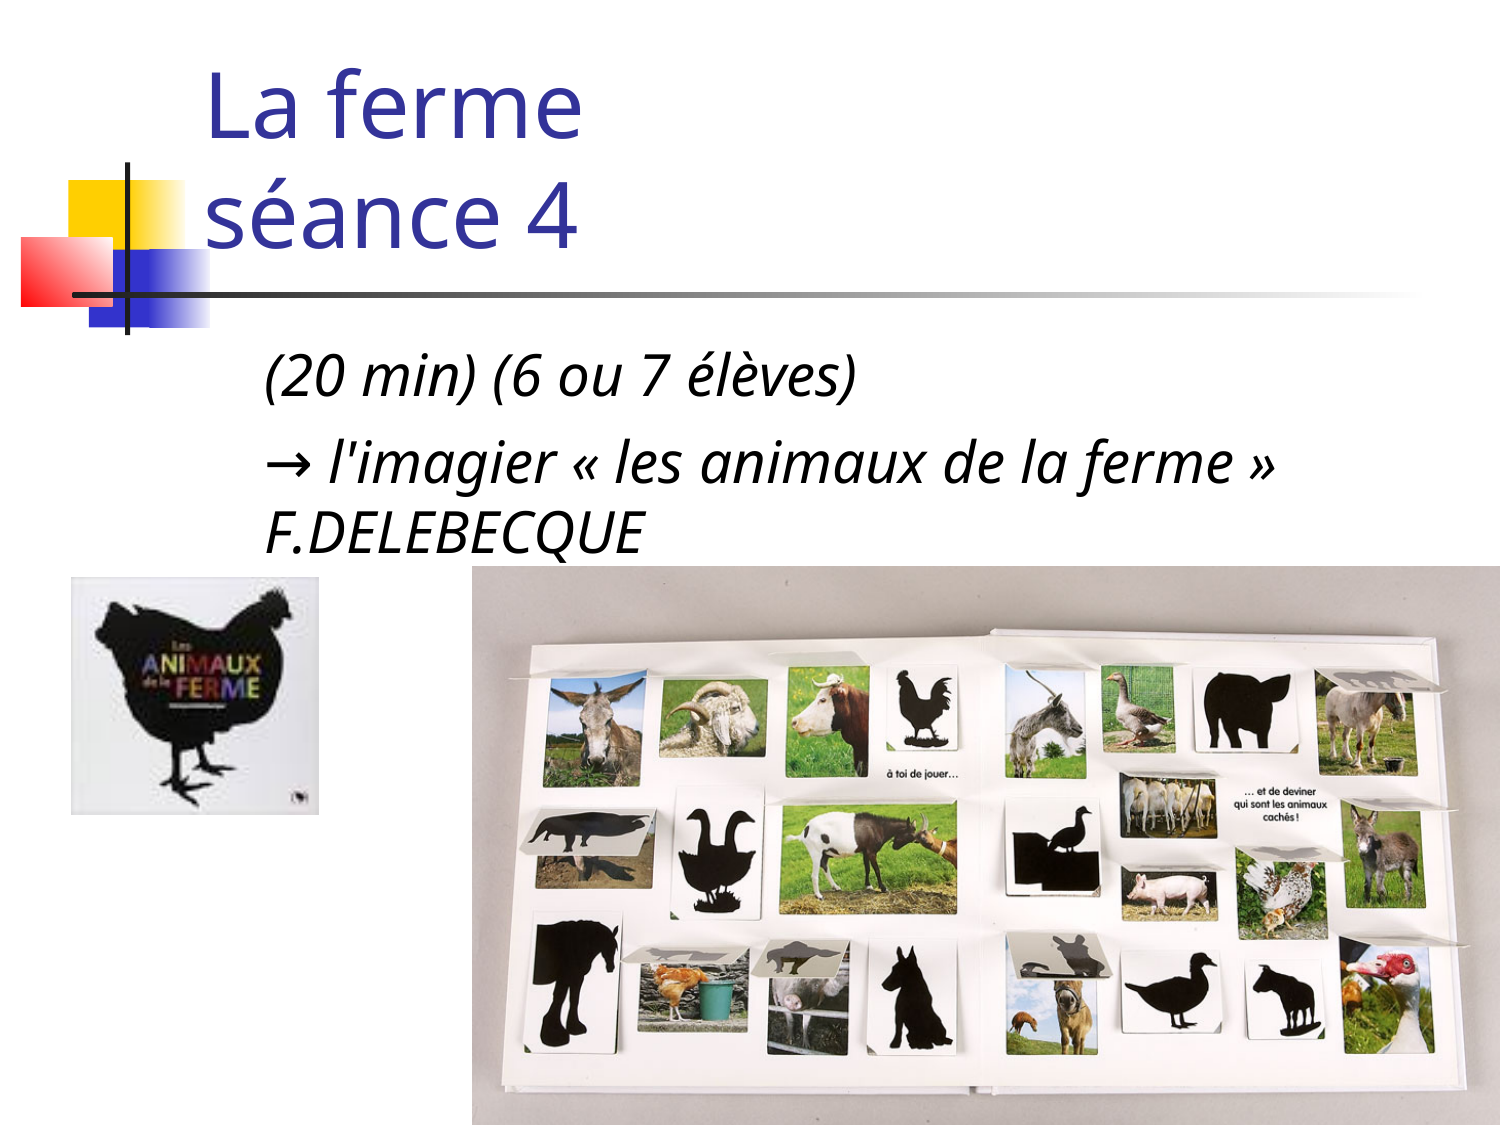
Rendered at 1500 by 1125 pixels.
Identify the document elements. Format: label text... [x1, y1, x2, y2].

title La ferme séance 4 [188, 35, 1467, 275]
picture [71, 577, 319, 815]
list (20 min) (6 ou 7 élèves) → l'imagier « les animaux de la ferme » F.DELEBECQUE [193, 330, 1469, 1006]
picture [472, 566, 1500, 1125]
